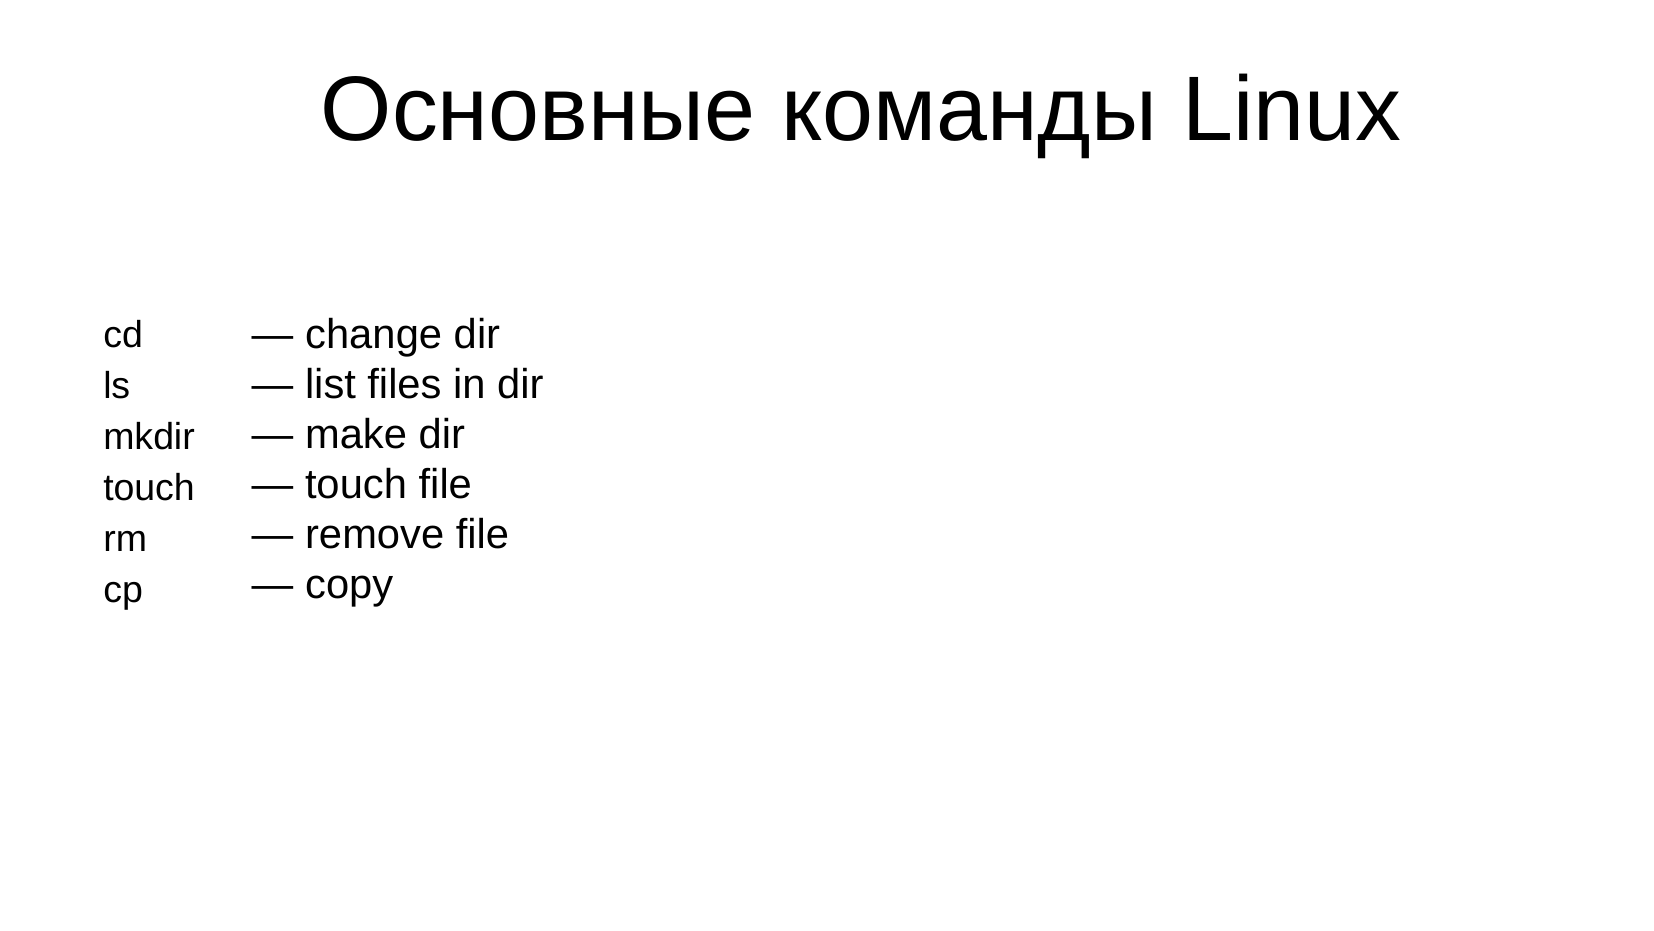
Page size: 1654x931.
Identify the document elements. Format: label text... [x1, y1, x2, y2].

text_box — change dir — list files in dir — make dir — touch file — remove file — copy [236, 298, 620, 544]
title Основные команды Linux [118, 1, 1607, 207]
text_box cd ls mkdir touch rm cp [88, 277, 1536, 621]
